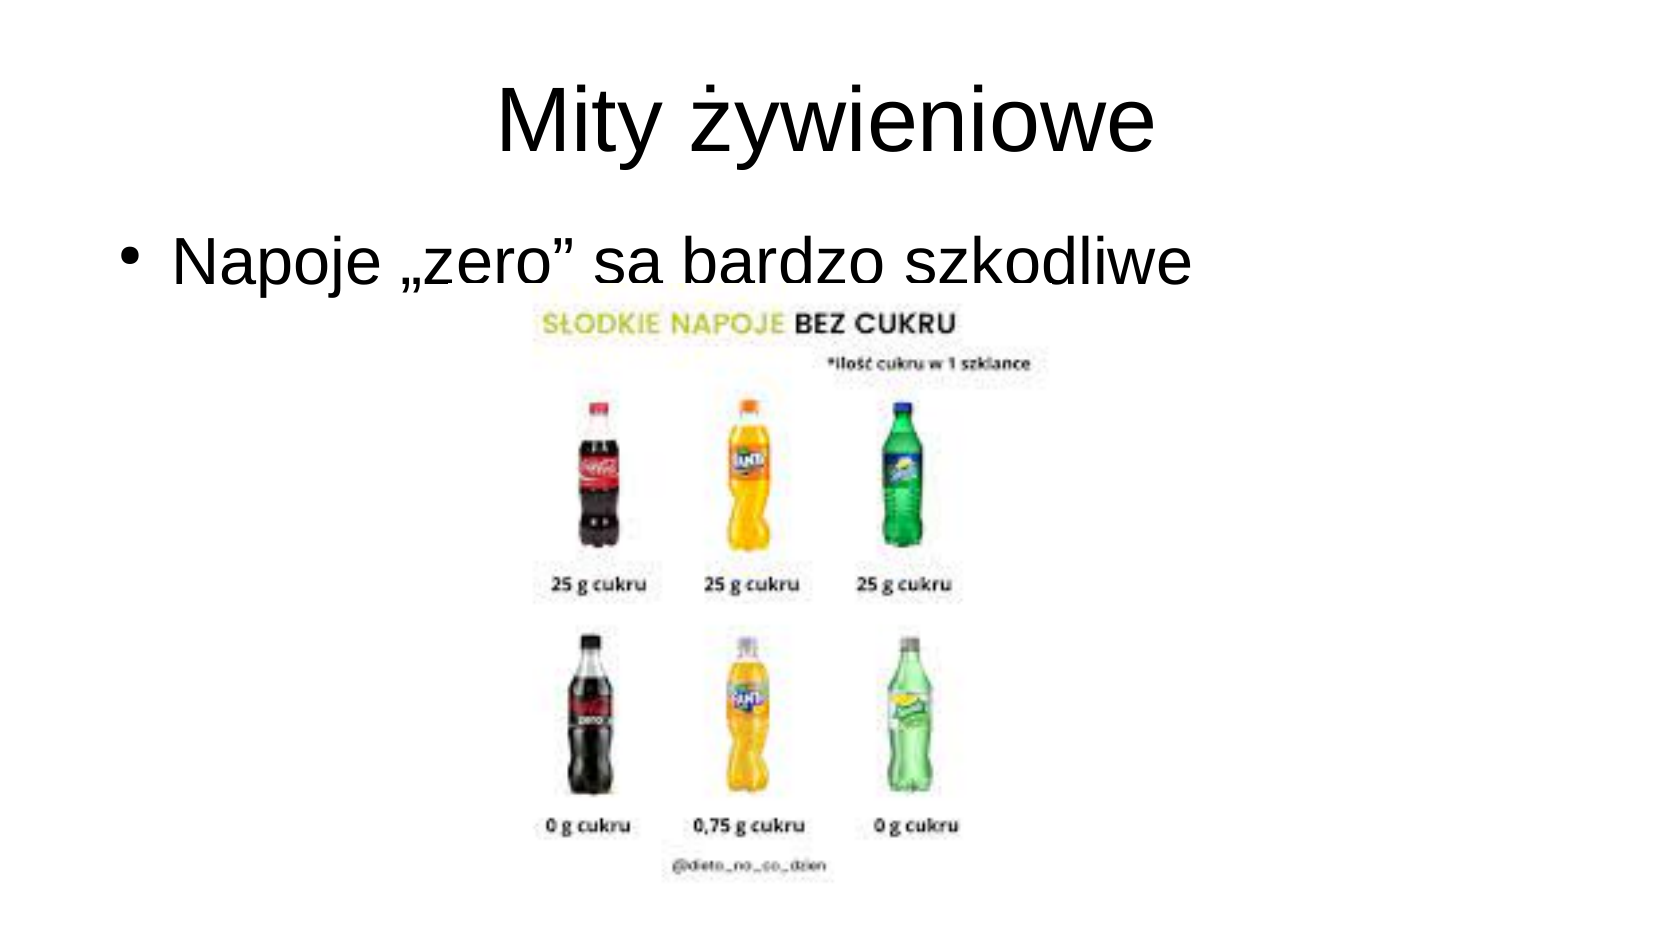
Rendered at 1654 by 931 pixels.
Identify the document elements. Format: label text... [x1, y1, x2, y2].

title Mity żywieniowe [82, 37, 1571, 193]
list Napoje „zero” są bardzo szkodliwe [82, 217, 1571, 758]
picture [448, 283, 1052, 886]
